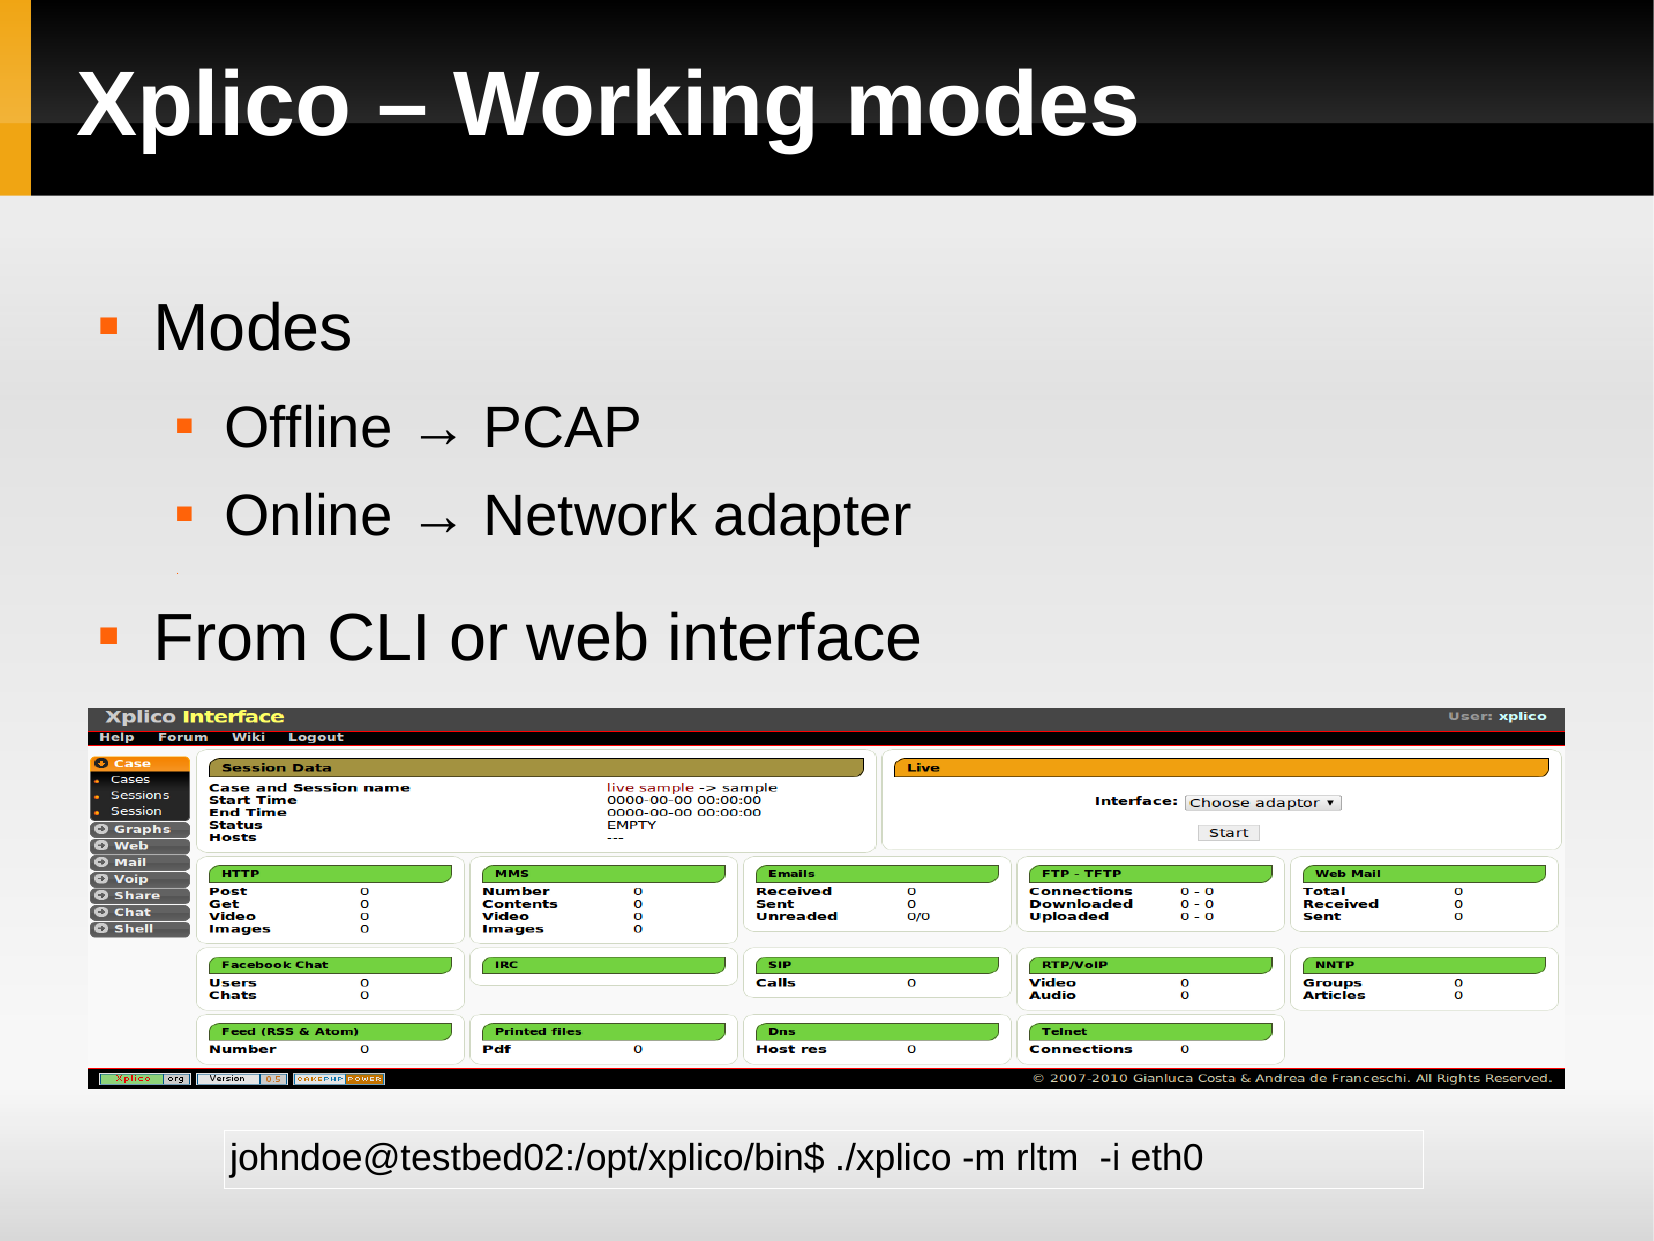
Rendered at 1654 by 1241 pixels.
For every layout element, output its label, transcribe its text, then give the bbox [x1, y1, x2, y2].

picture [0, 0, 1654, 1241]
text_box [59, 620, 1565, 696]
list Modes Offline → PCAP Online → Network adapter From CLI or web interface [82, 290, 1571, 1094]
title Xplico – Working modes [76, 7, 1565, 177]
title [76, 177, 1565, 370]
table_header johndoe@testbed02:/opt/xplico/bin$ ./xplico -m rltm -i eth0 [225, 1131, 1423, 1188]
